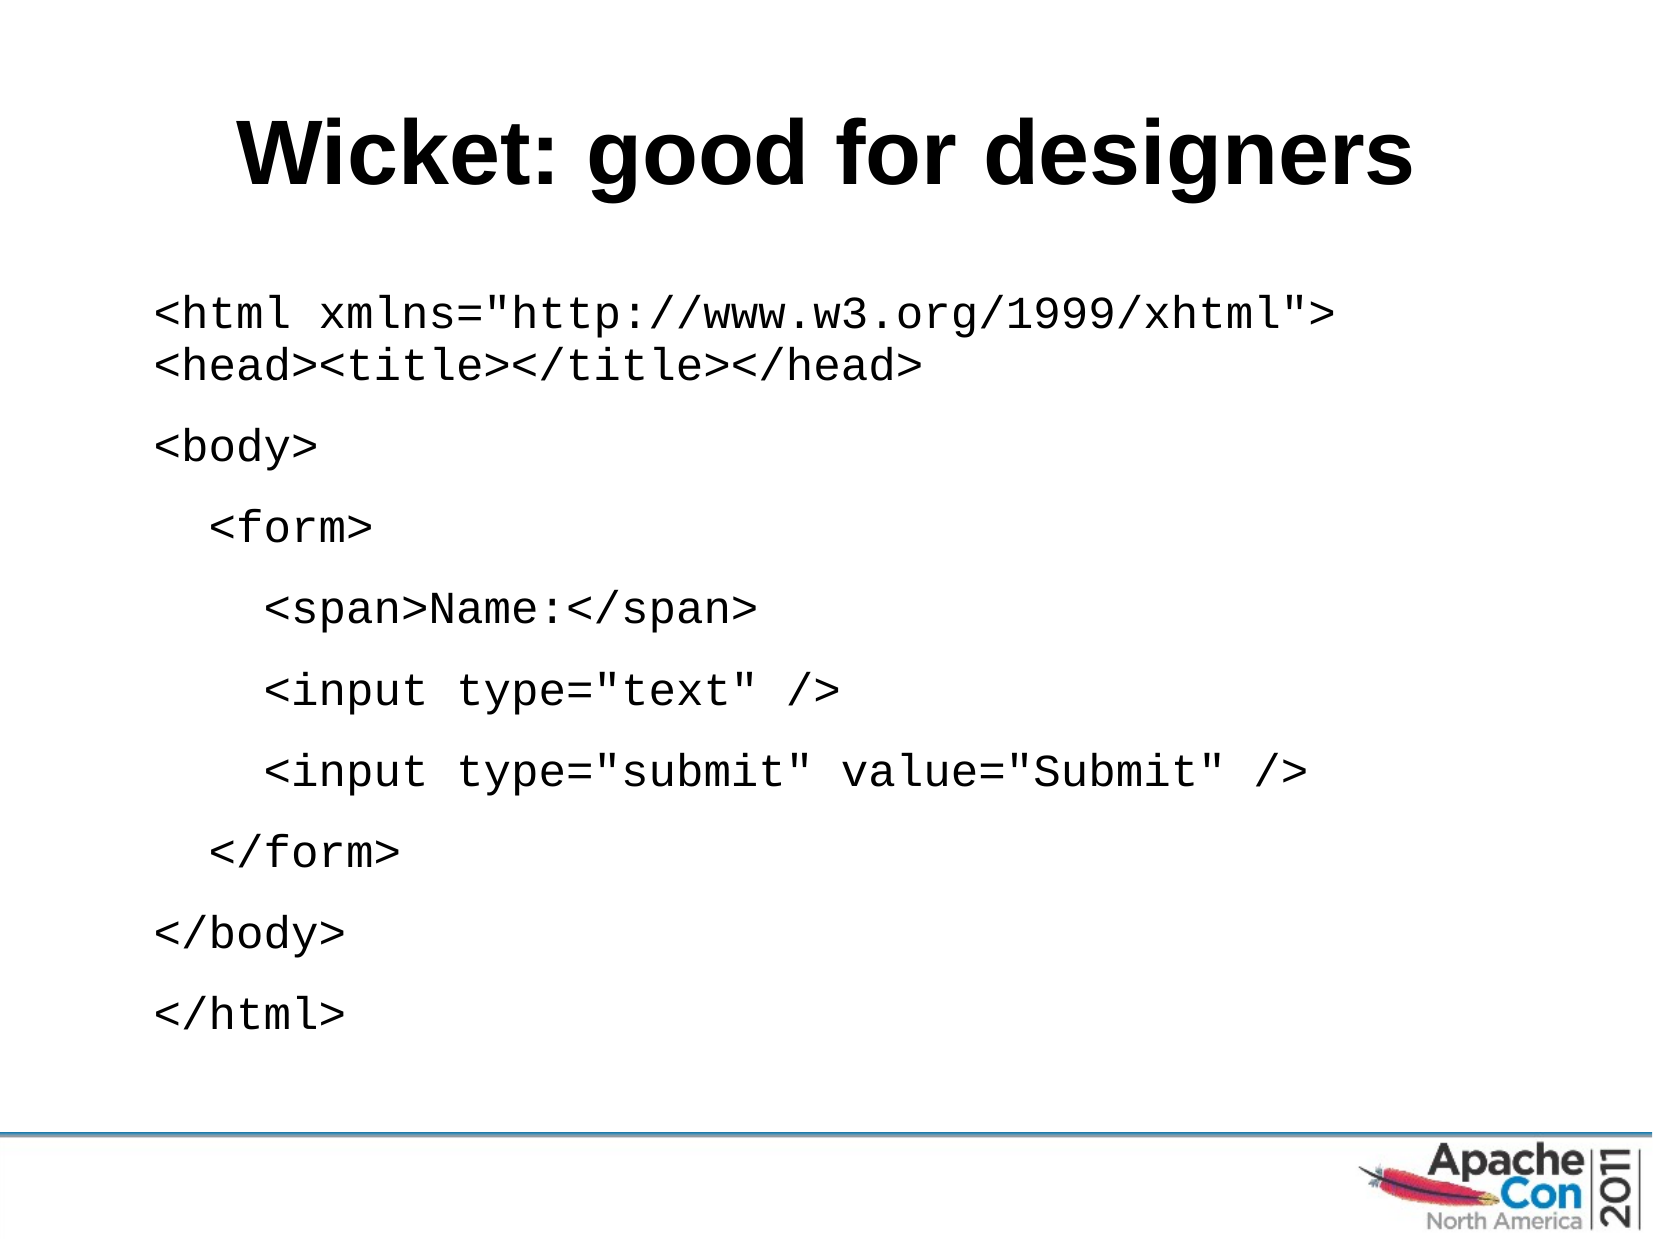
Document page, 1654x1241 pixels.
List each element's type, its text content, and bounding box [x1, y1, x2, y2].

title Wicket: good for designers [82, 49, 1571, 257]
picture [0, 1132, 1653, 1239]
list <html xmlns="http://www.w3.org/1999/xhtml"> <head><title></title></head> <body> <form> <span>Name:</span> <input type="text" /> <input type="submit" value="Submit" /> </form> </body> </html> [82, 290, 1571, 1109]
